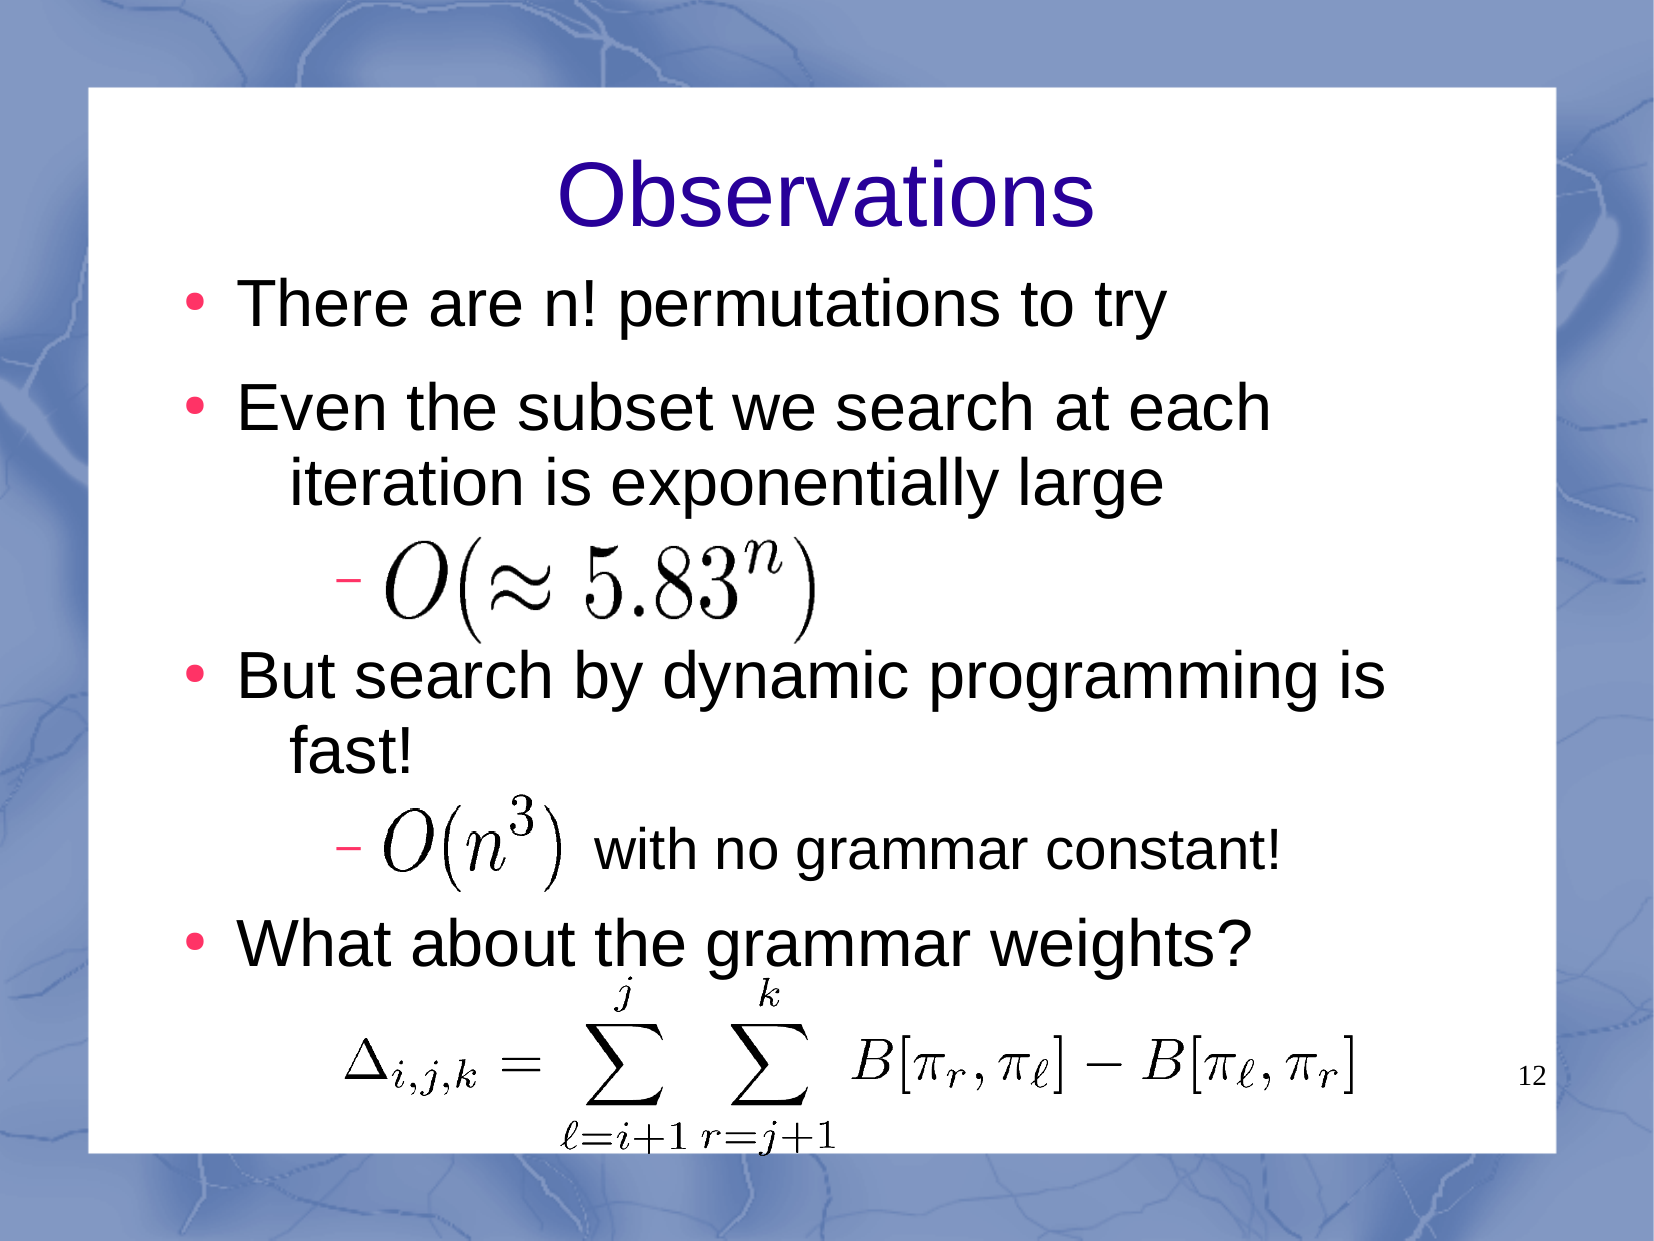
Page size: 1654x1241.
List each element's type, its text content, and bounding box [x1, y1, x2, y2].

picture [0, 0, 1654, 1241]
title Observations [118, 98, 1536, 291]
list There are n! permutations to try Even the subset we search at each iteration is exponentially large But search by dynamic programming is fast! with no grammar constant! What about the grammar weights? [147, 266, 1506, 981]
